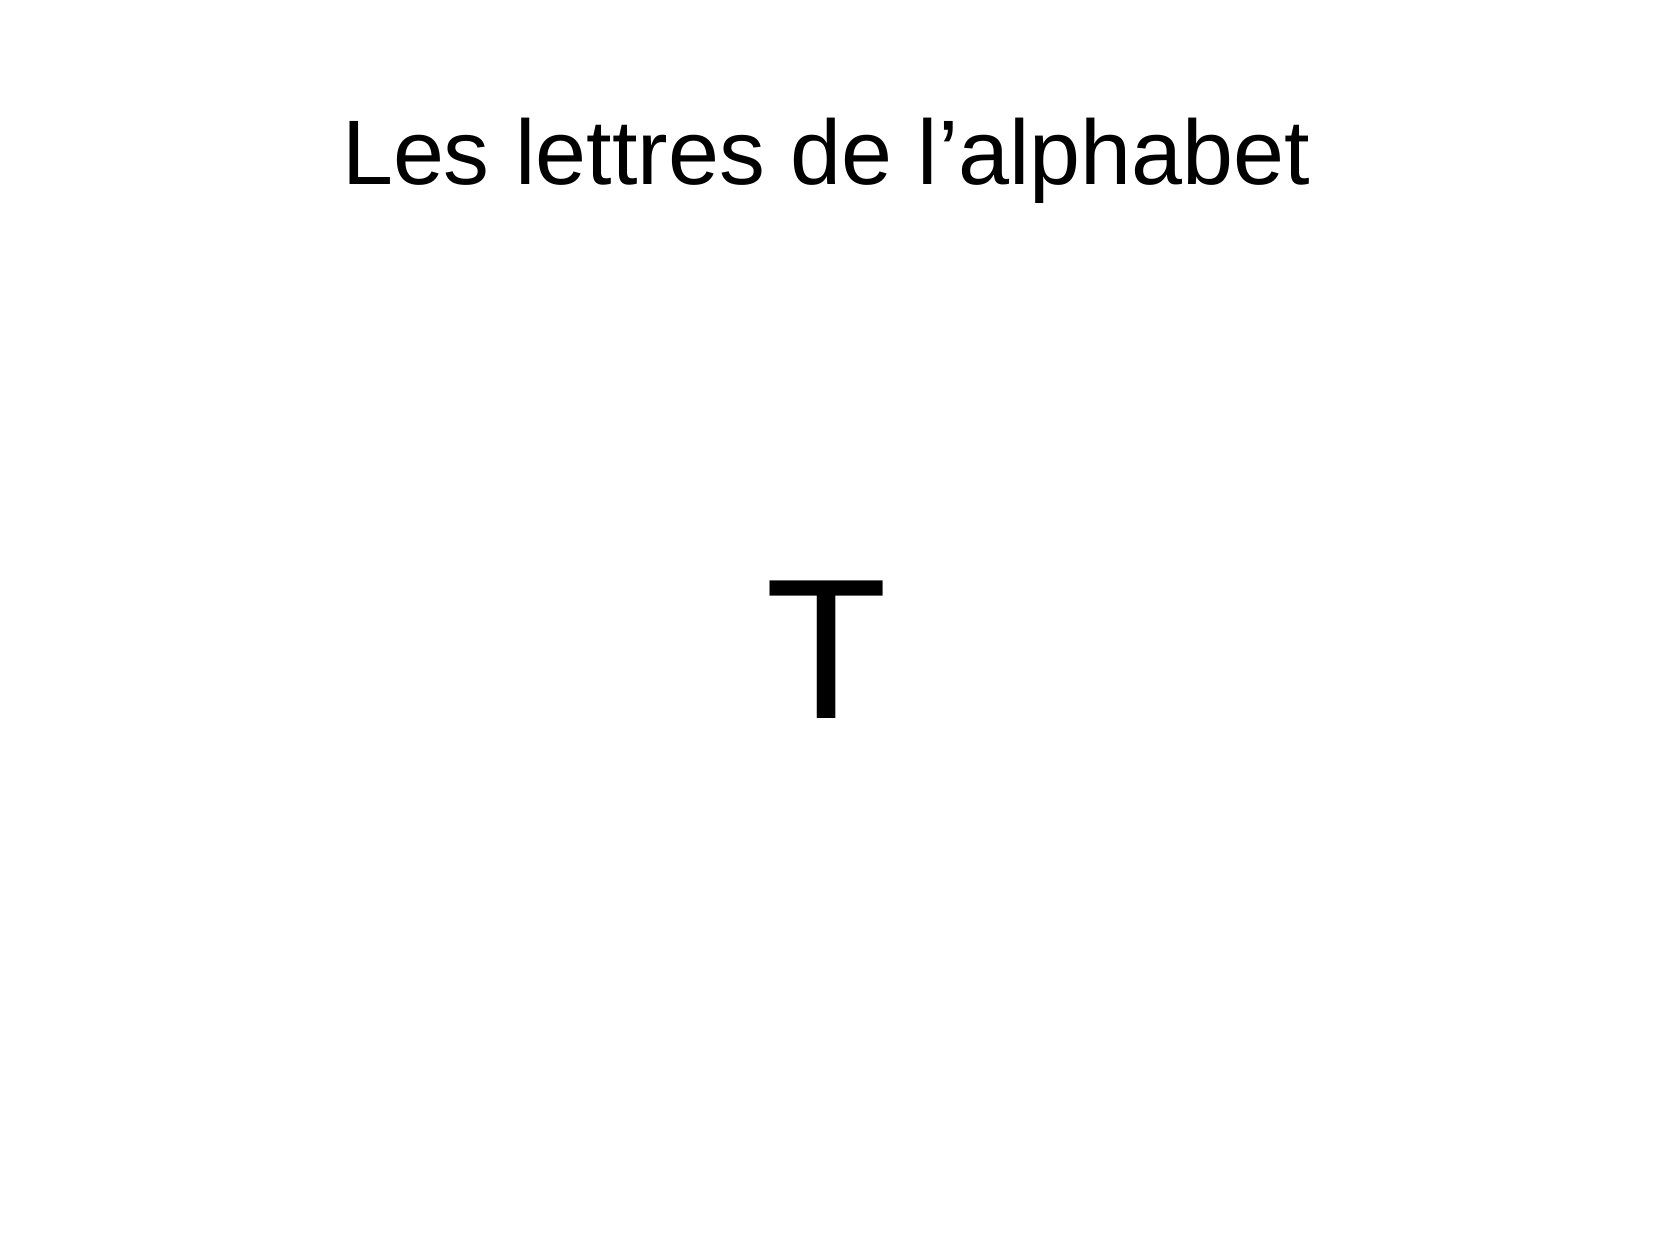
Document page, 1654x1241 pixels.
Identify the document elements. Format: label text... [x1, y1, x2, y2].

title Les lettres de l’alphabet [82, 49, 1571, 257]
subtitle T [82, 290, 1571, 1010]
